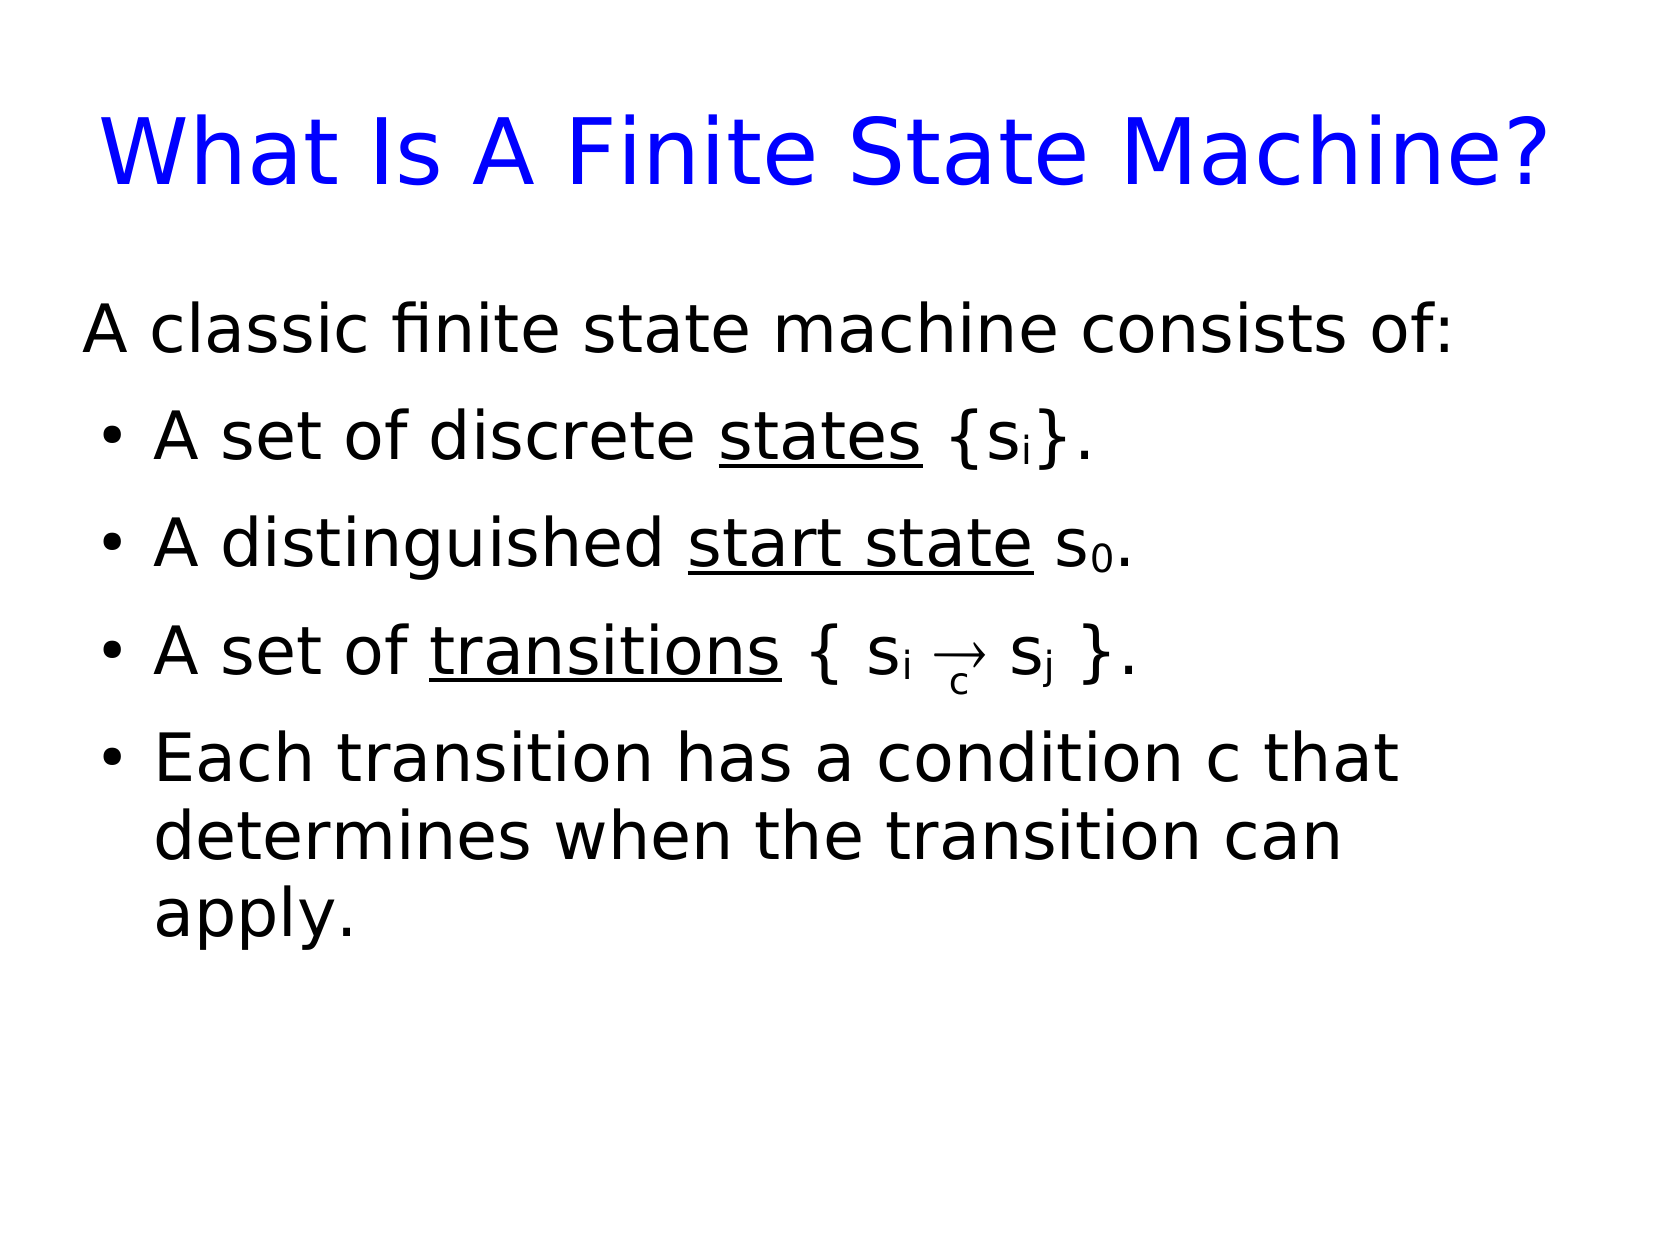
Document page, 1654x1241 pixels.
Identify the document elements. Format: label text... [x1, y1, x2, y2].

text_box c [934, 652, 987, 711]
title What Is A Finite State Machine? [82, 49, 1571, 257]
list A classic finite state machine consists of: A set of discrete states {si}. A distinguished start state s0. A set of transitions { si ® sj }. Each transition has a condition c that determines when the transition can apply. [82, 290, 1571, 1125]
